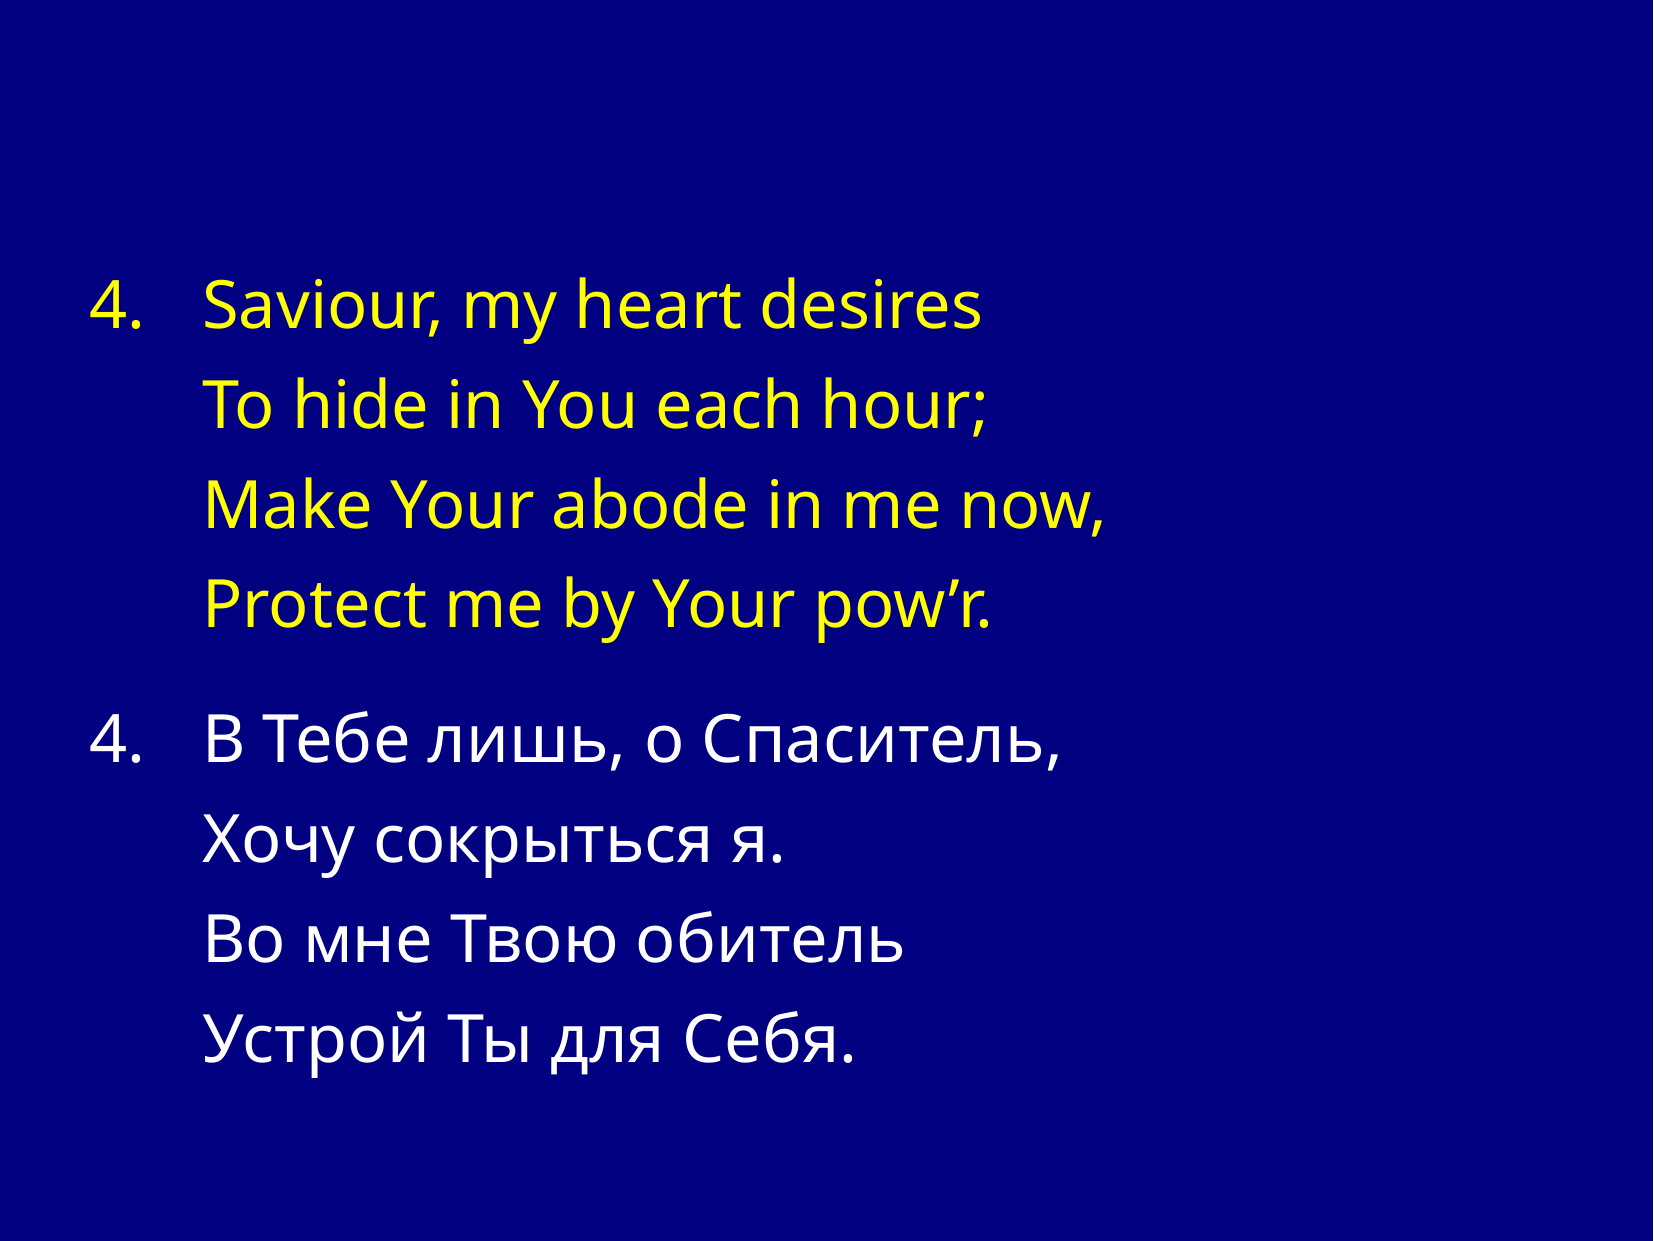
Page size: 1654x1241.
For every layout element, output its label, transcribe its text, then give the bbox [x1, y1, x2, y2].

text_box 4. Saviour, my heart desires To hide in You each hour; Make Your abode in me now, Protect me by Your pow’r. [75, 150, 1576, 638]
text_box 4. В Тебе лишь, о Спаситель, Хочу сокрыться я. Во мне Твою обитель Устрой Ты для Себя. [75, 675, 1576, 1163]
